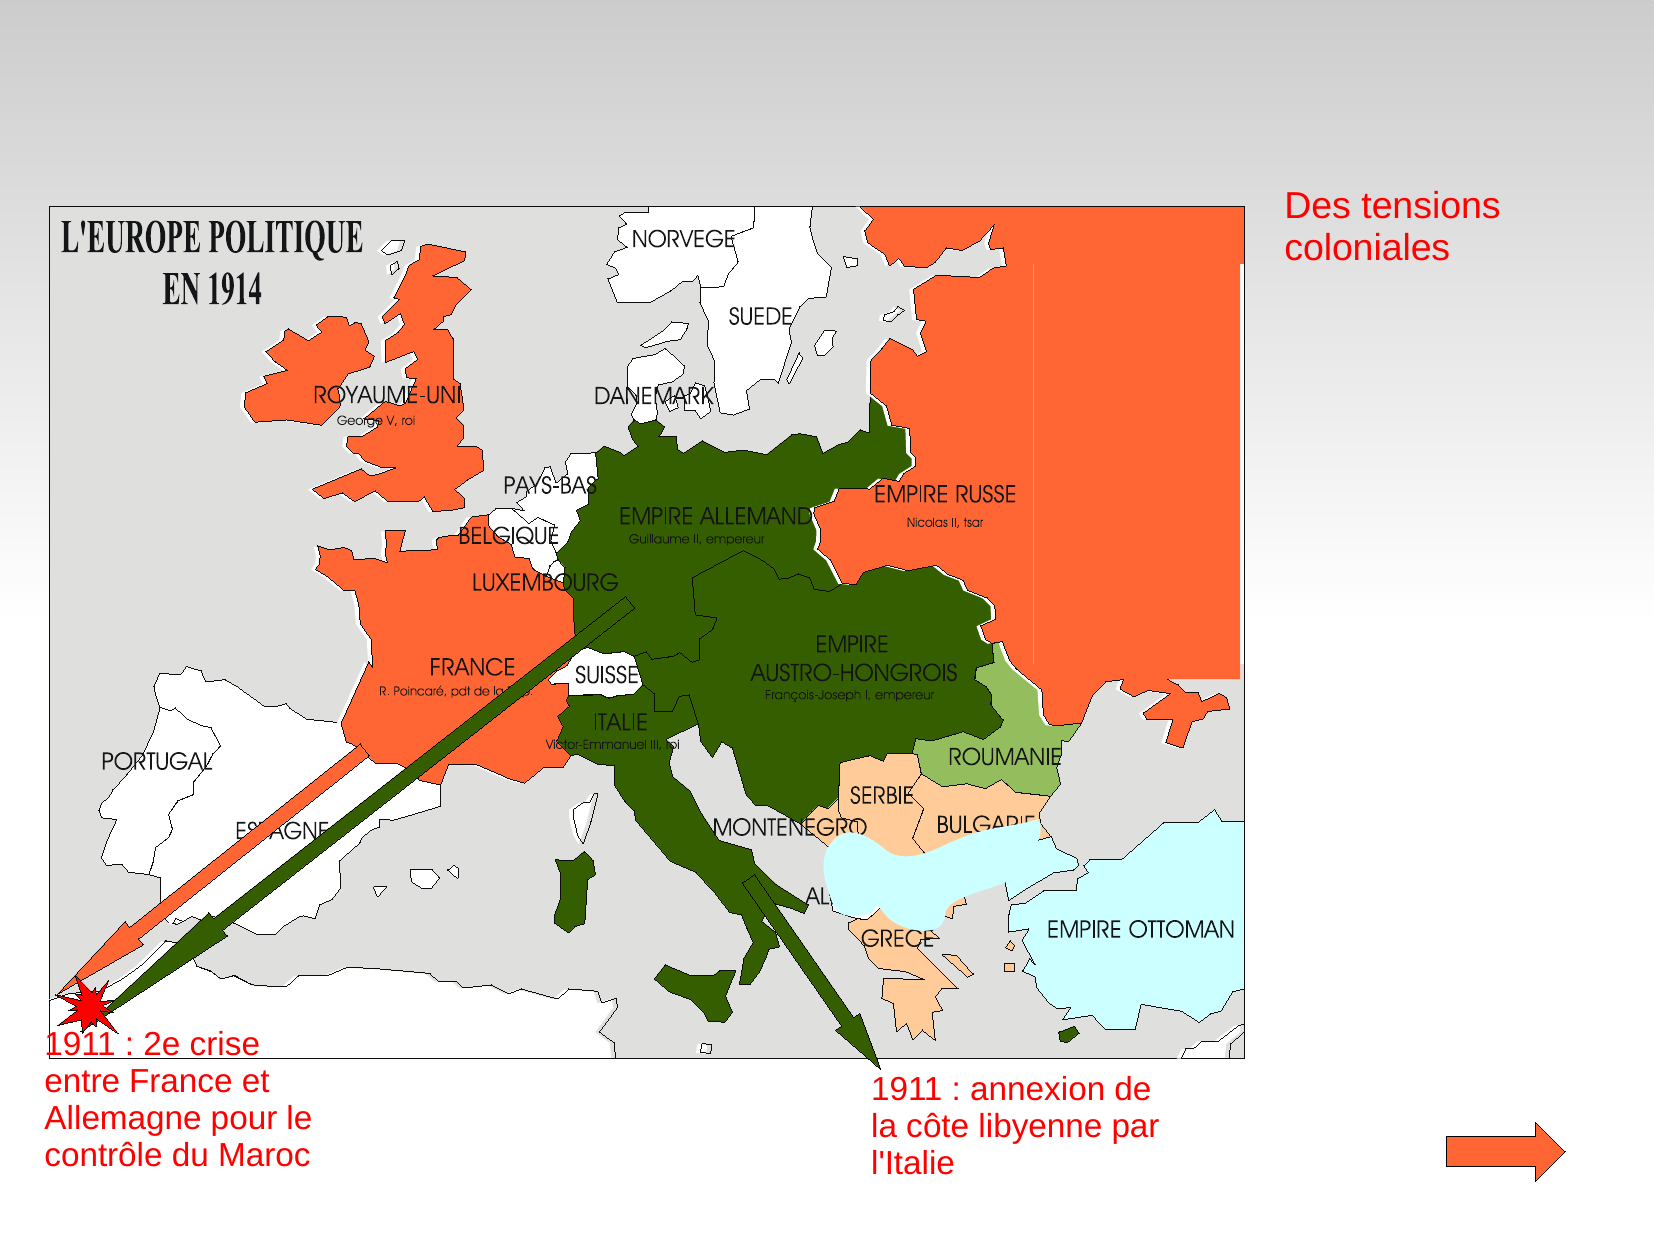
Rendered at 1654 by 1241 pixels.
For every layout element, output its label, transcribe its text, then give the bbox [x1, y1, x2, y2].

text_box [1446, 1122, 1566, 1182]
text_box 1911 : 2e crise entre France et Allemagne pour le contrôle du Maroc [29, 1018, 355, 1182]
text_box [44, 206, 1245, 1062]
text_box 1911 : annexion de la côte libyenne par l'Italie [856, 1062, 1182, 1189]
text_box Des tensions coloniales [1269, 177, 1625, 276]
